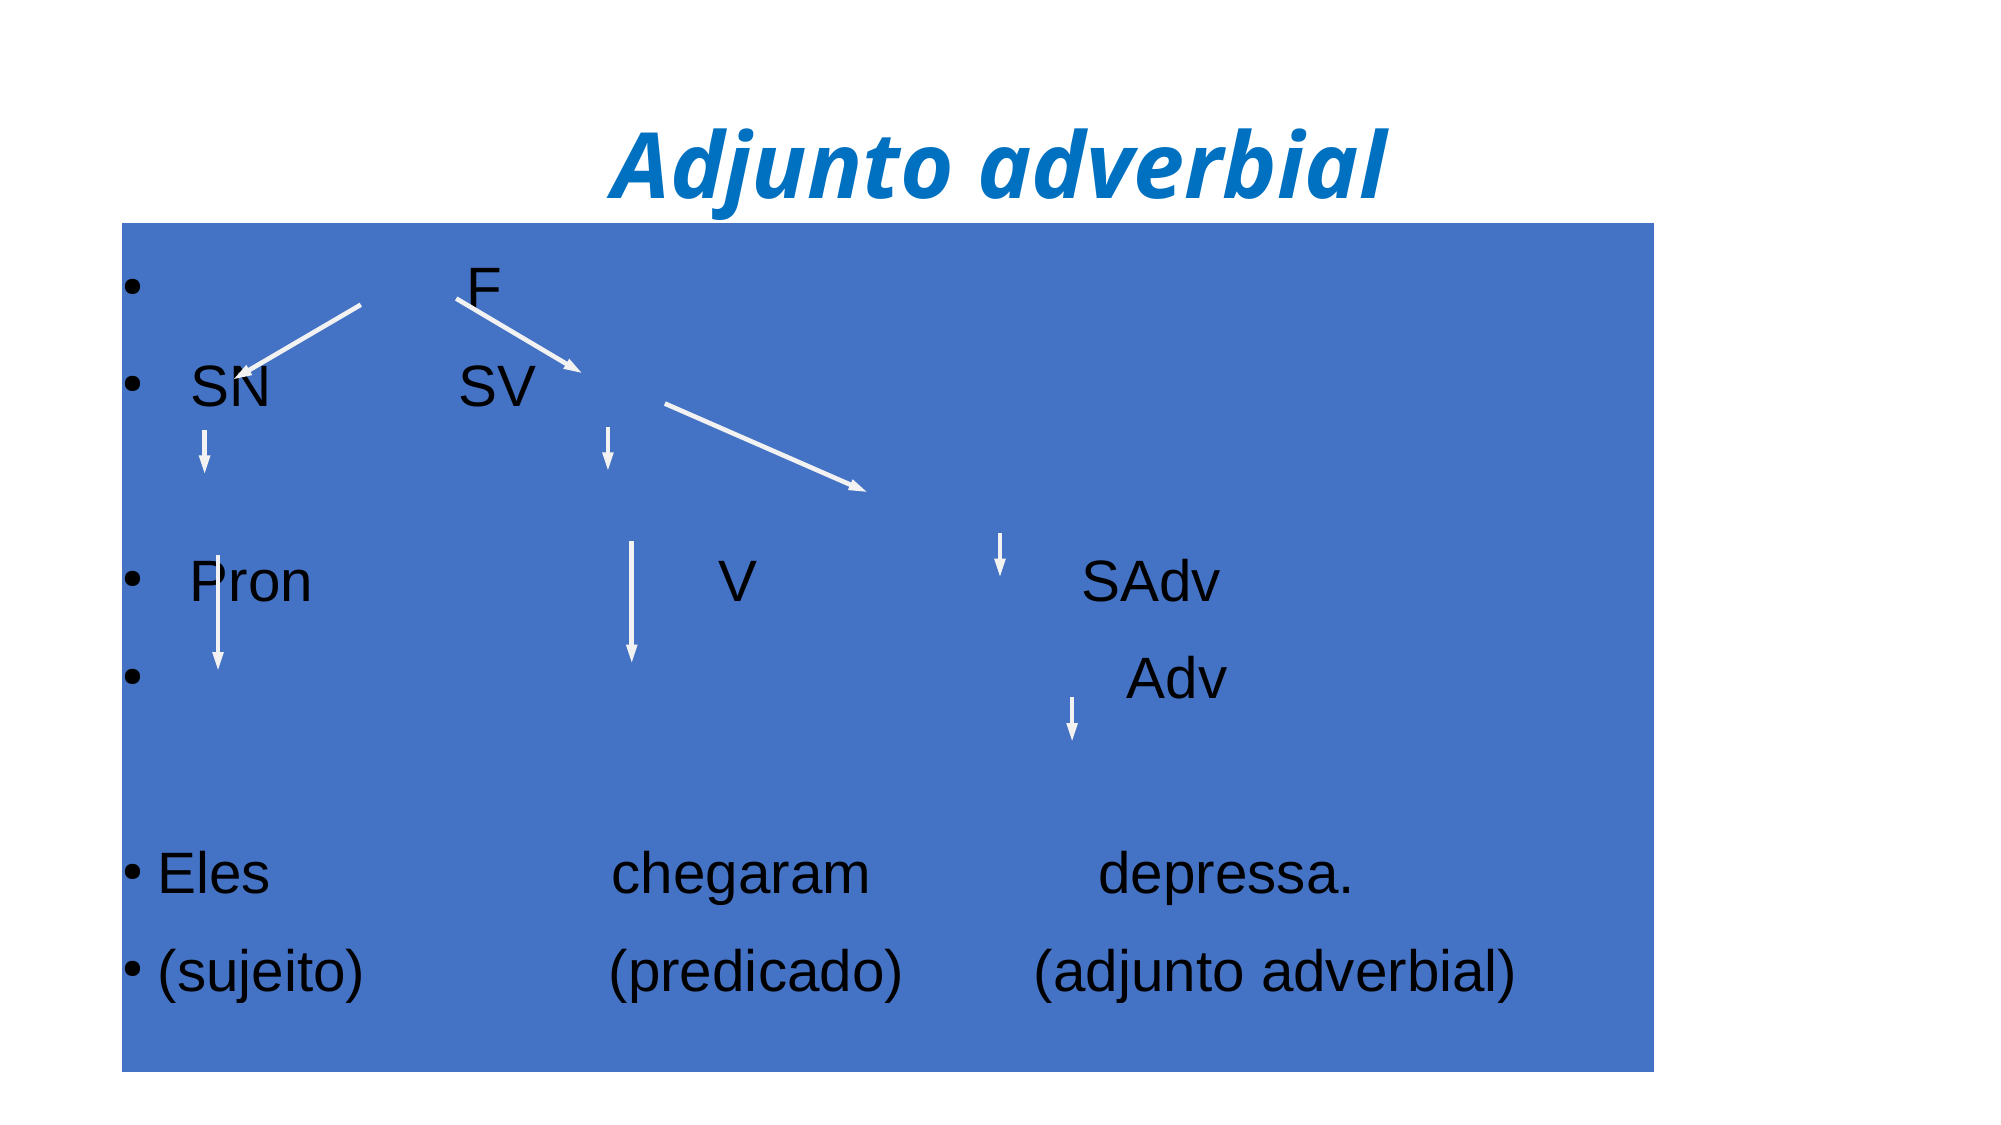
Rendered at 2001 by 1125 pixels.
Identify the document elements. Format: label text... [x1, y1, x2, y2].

title Adjunto adverbial [137, 59, 1863, 278]
table_cell [122, 1003, 1654, 1072]
table_header F SN SV Pron V SAdv Adv Eles chegaram depressa. (sujeito) (predicado) (adjunto adverbial) [122, 223, 1654, 1003]
